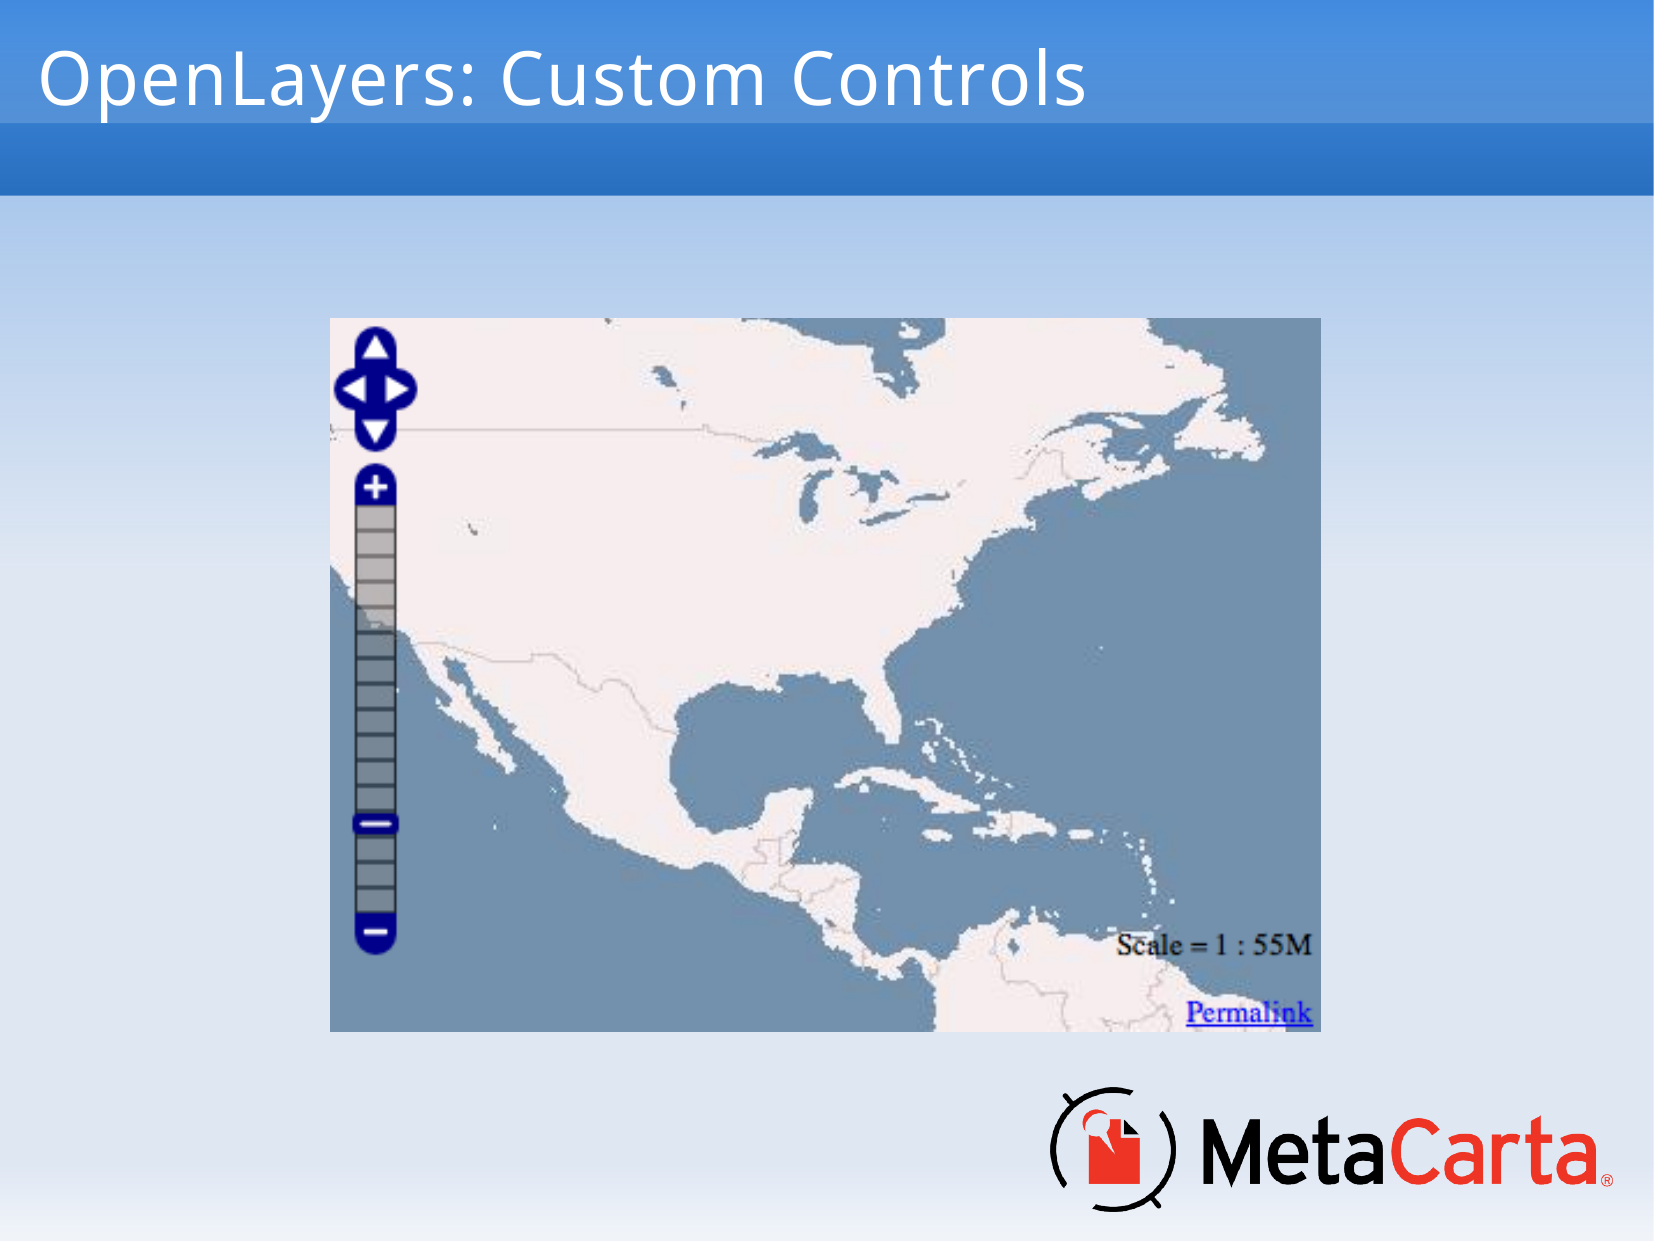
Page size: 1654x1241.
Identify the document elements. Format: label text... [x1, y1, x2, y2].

title OpenLayers: Custom Controls [37, 2, 1463, 151]
picture [0, 0, 1654, 1241]
